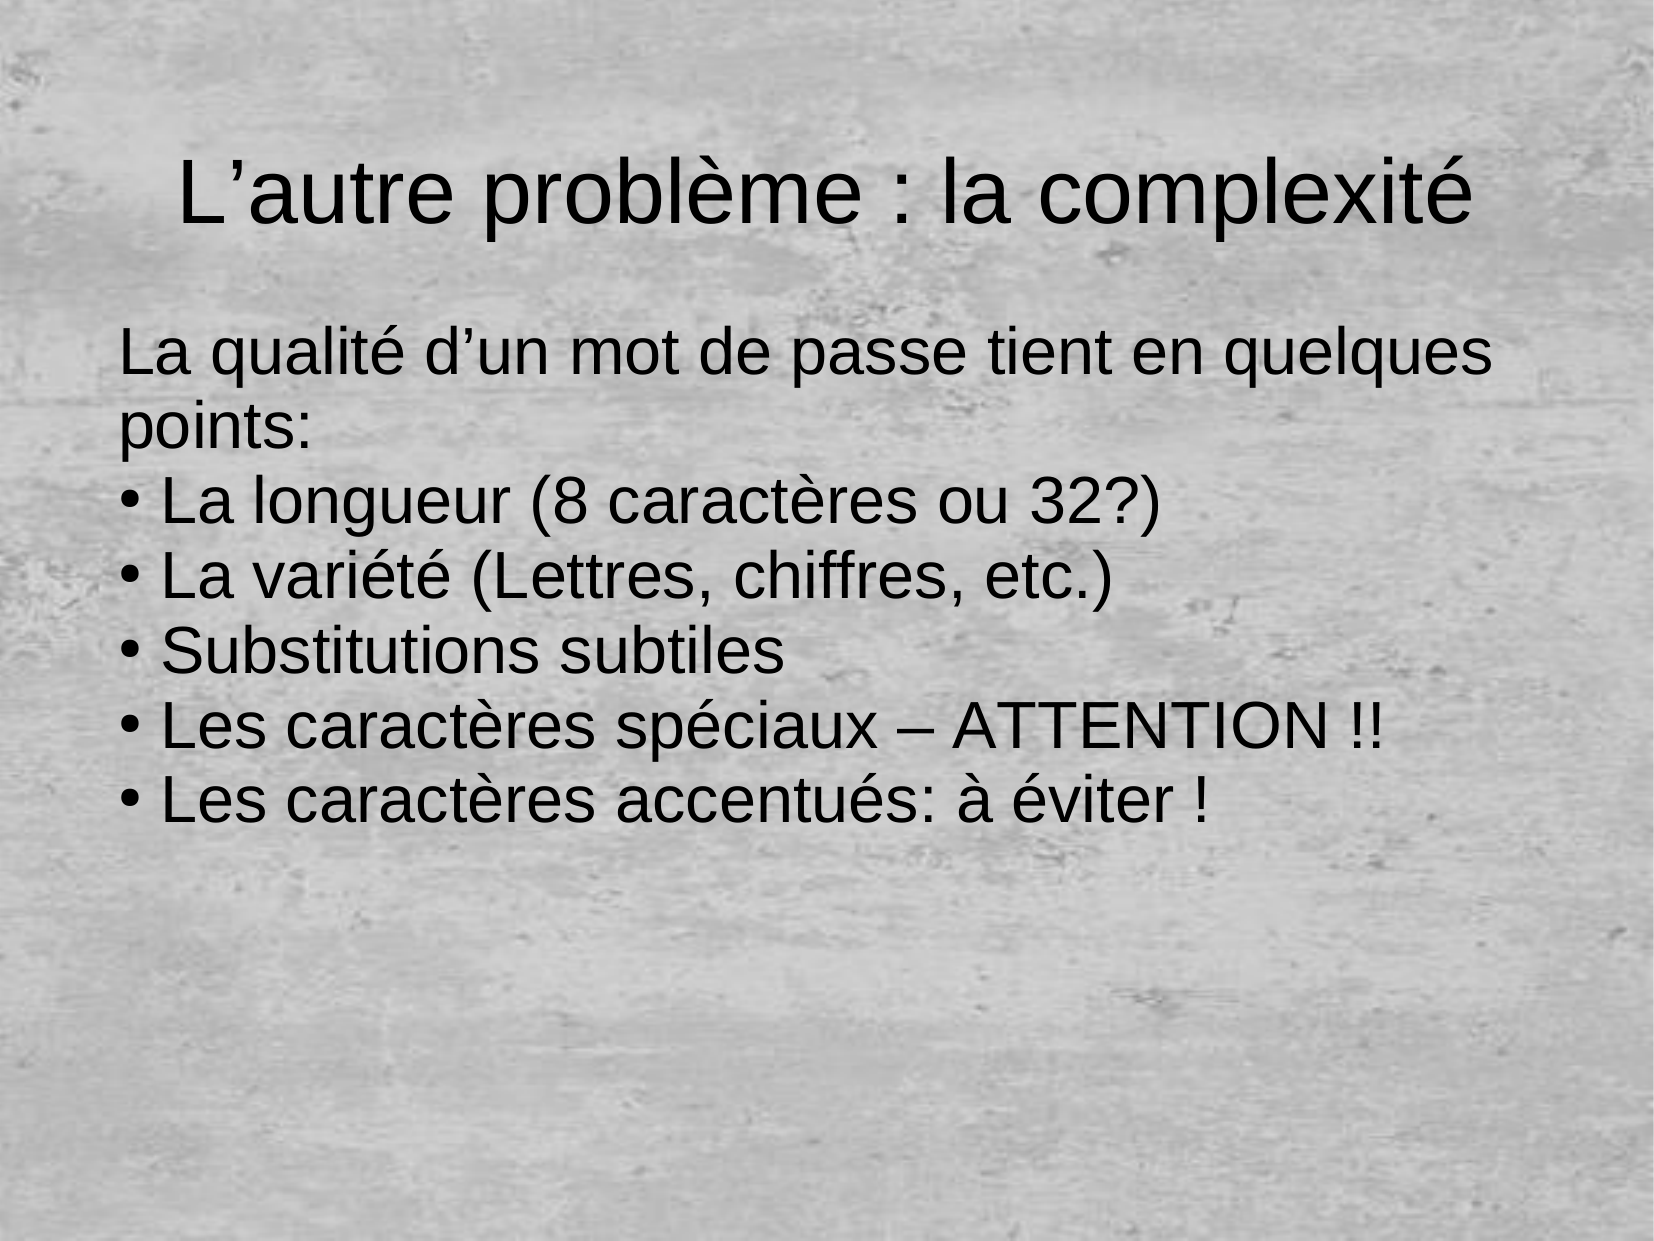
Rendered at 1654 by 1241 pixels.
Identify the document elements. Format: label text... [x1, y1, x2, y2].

title L’autre problème : la complexité [82, 88, 1571, 296]
picture [0, 0, 1654, 1241]
subtitle La qualité d’un mot de passe tient en quelques points: La longueur (8 caractères ou 32?) La variété (Lettres, chiffres, etc.) Substitutions subtiles Les caractères spéciaux – ATTENTION !! Les caractères accentués: à éviter ! [118, 313, 1542, 1034]
